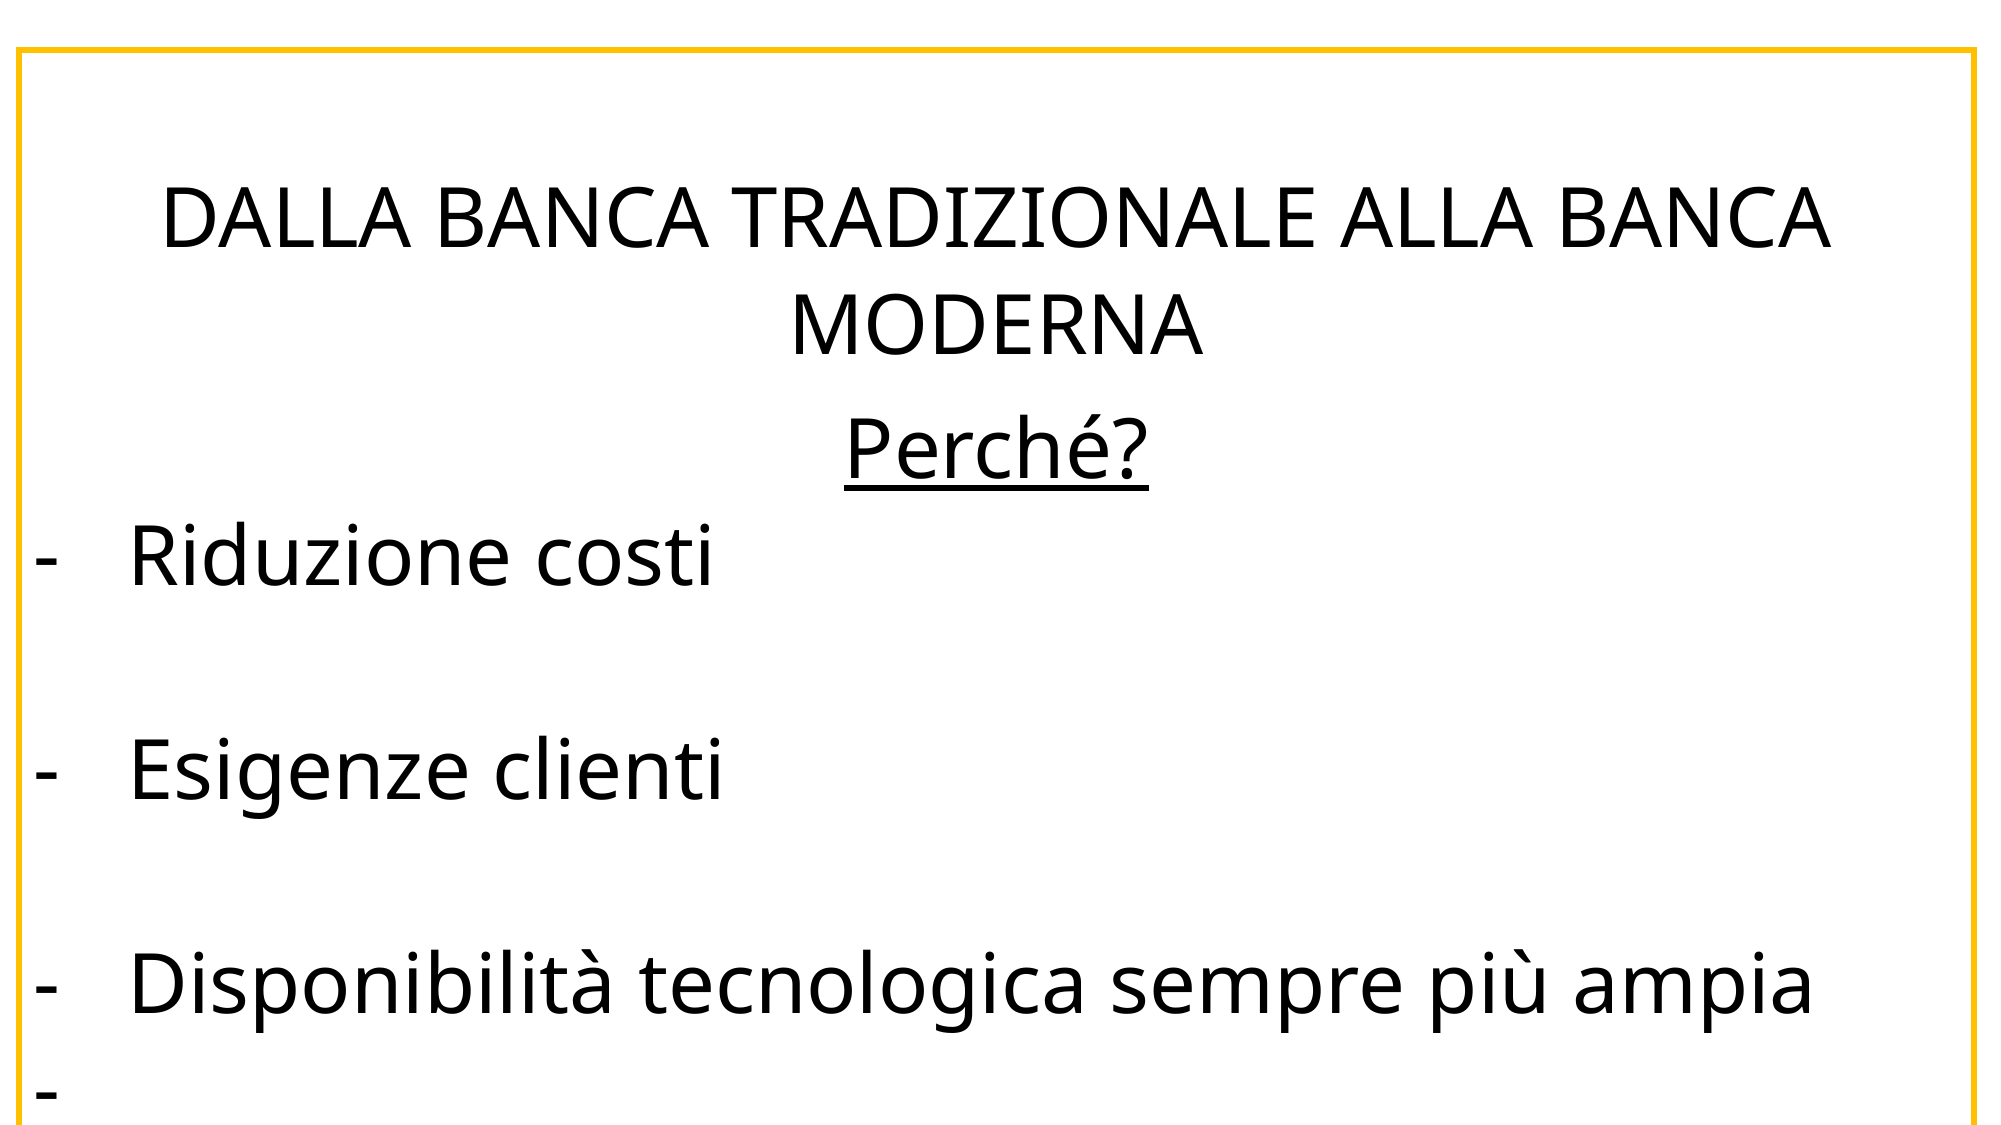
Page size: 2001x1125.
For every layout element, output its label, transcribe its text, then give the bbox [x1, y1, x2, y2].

text_box DALLA BANCA TRADIZIONALE ALLA BANCA MODERNA Perché? Riduzione costi Esigenze clienti Disponibilità tecnologica sempre più ampia [19, 50, 1974, 1103]
